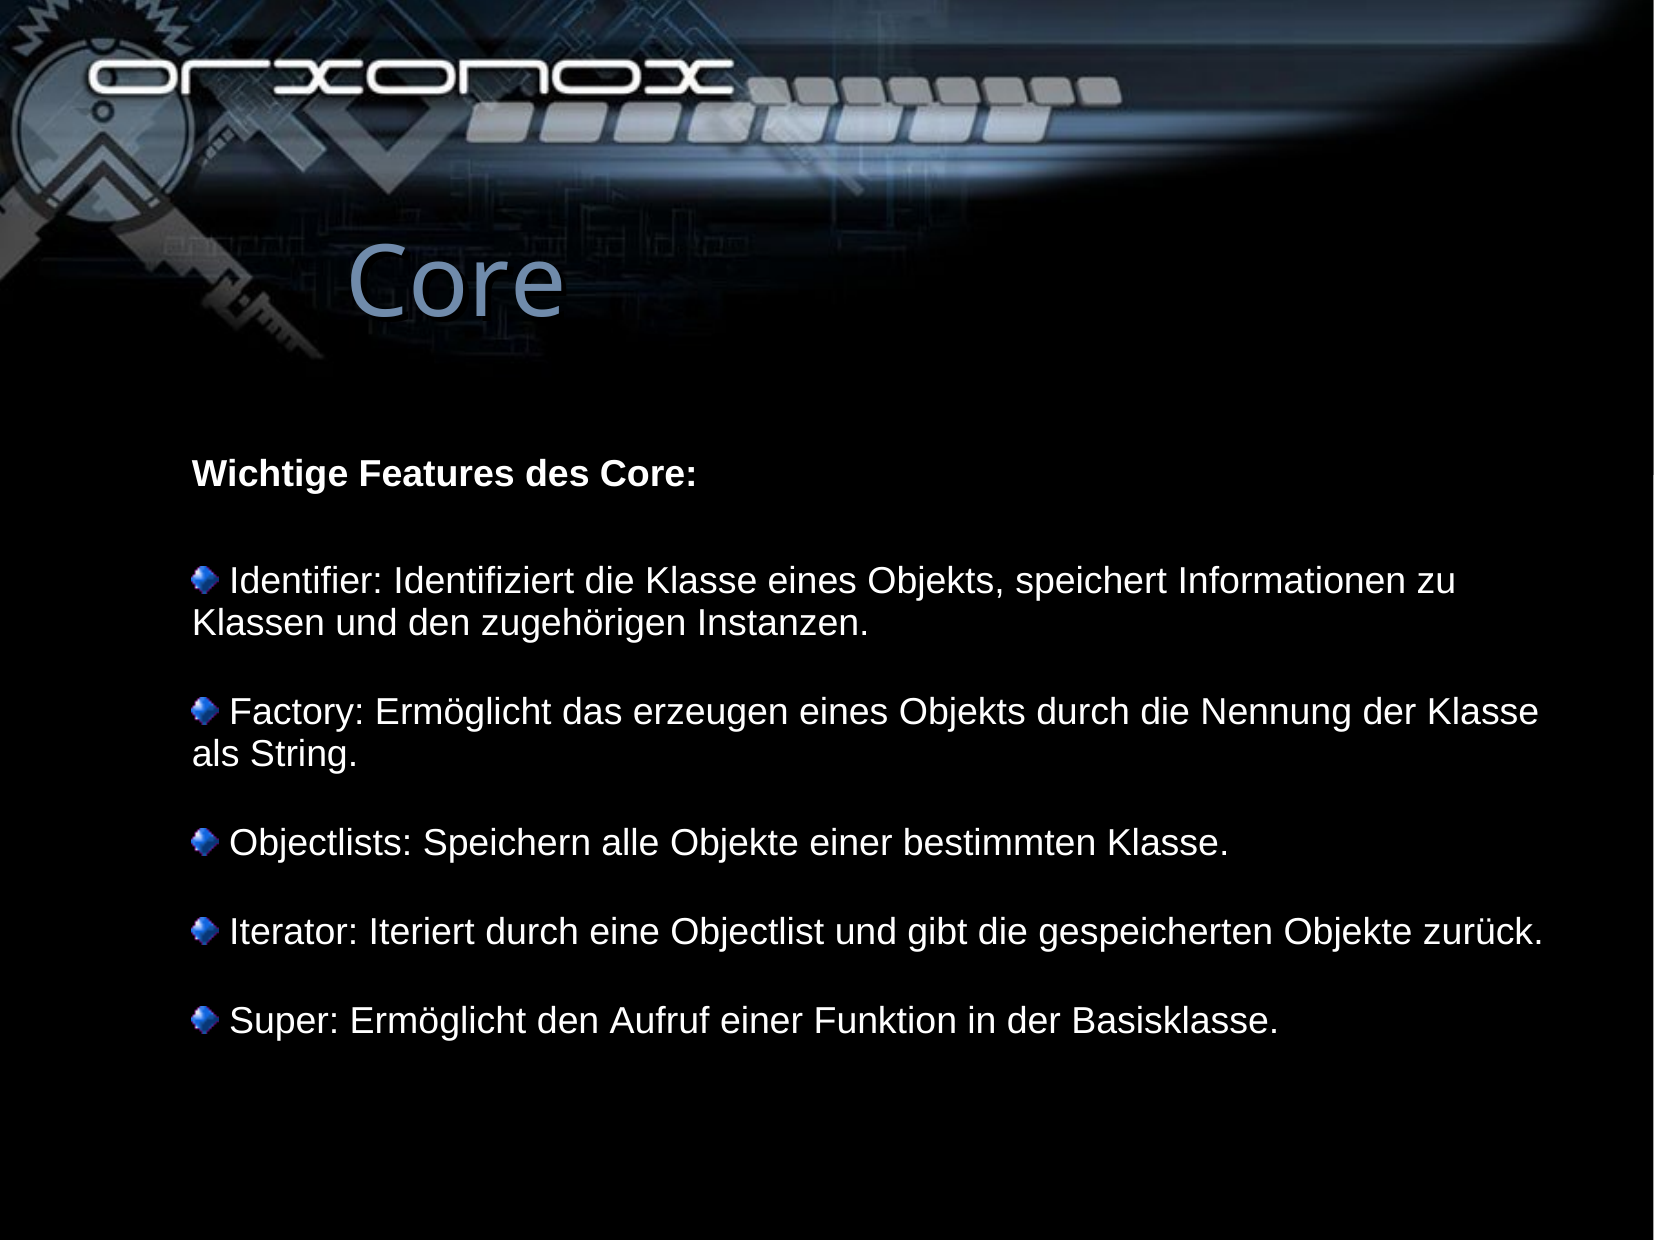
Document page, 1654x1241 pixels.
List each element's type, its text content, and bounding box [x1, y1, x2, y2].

text_box Core [330, 194, 1306, 344]
picture [191, 917, 219, 945]
picture [191, 1006, 219, 1034]
picture [191, 697, 219, 725]
picture [191, 566, 219, 594]
text_box Wichtige Features des Core: Identifier: Identifiziert die Klasse eines Objekts, speichert Informationen zu Klassen und den zugehörigen Instanzen. Factory: Ermöglicht das erzeugen eines Objekts durch die Nennung der Klasse als String. Objectlists: Speichern alle Objekte einer bestimmten Klasse. Iterator: Iteriert durch eine Objectlist und gibt die gespeicherten Objekte zurück. Super: Ermöglicht den Aufruf einer Funktion in der Basisklasse. [177, 442, 1565, 1058]
picture [0, 0, 1654, 475]
picture [191, 828, 219, 856]
